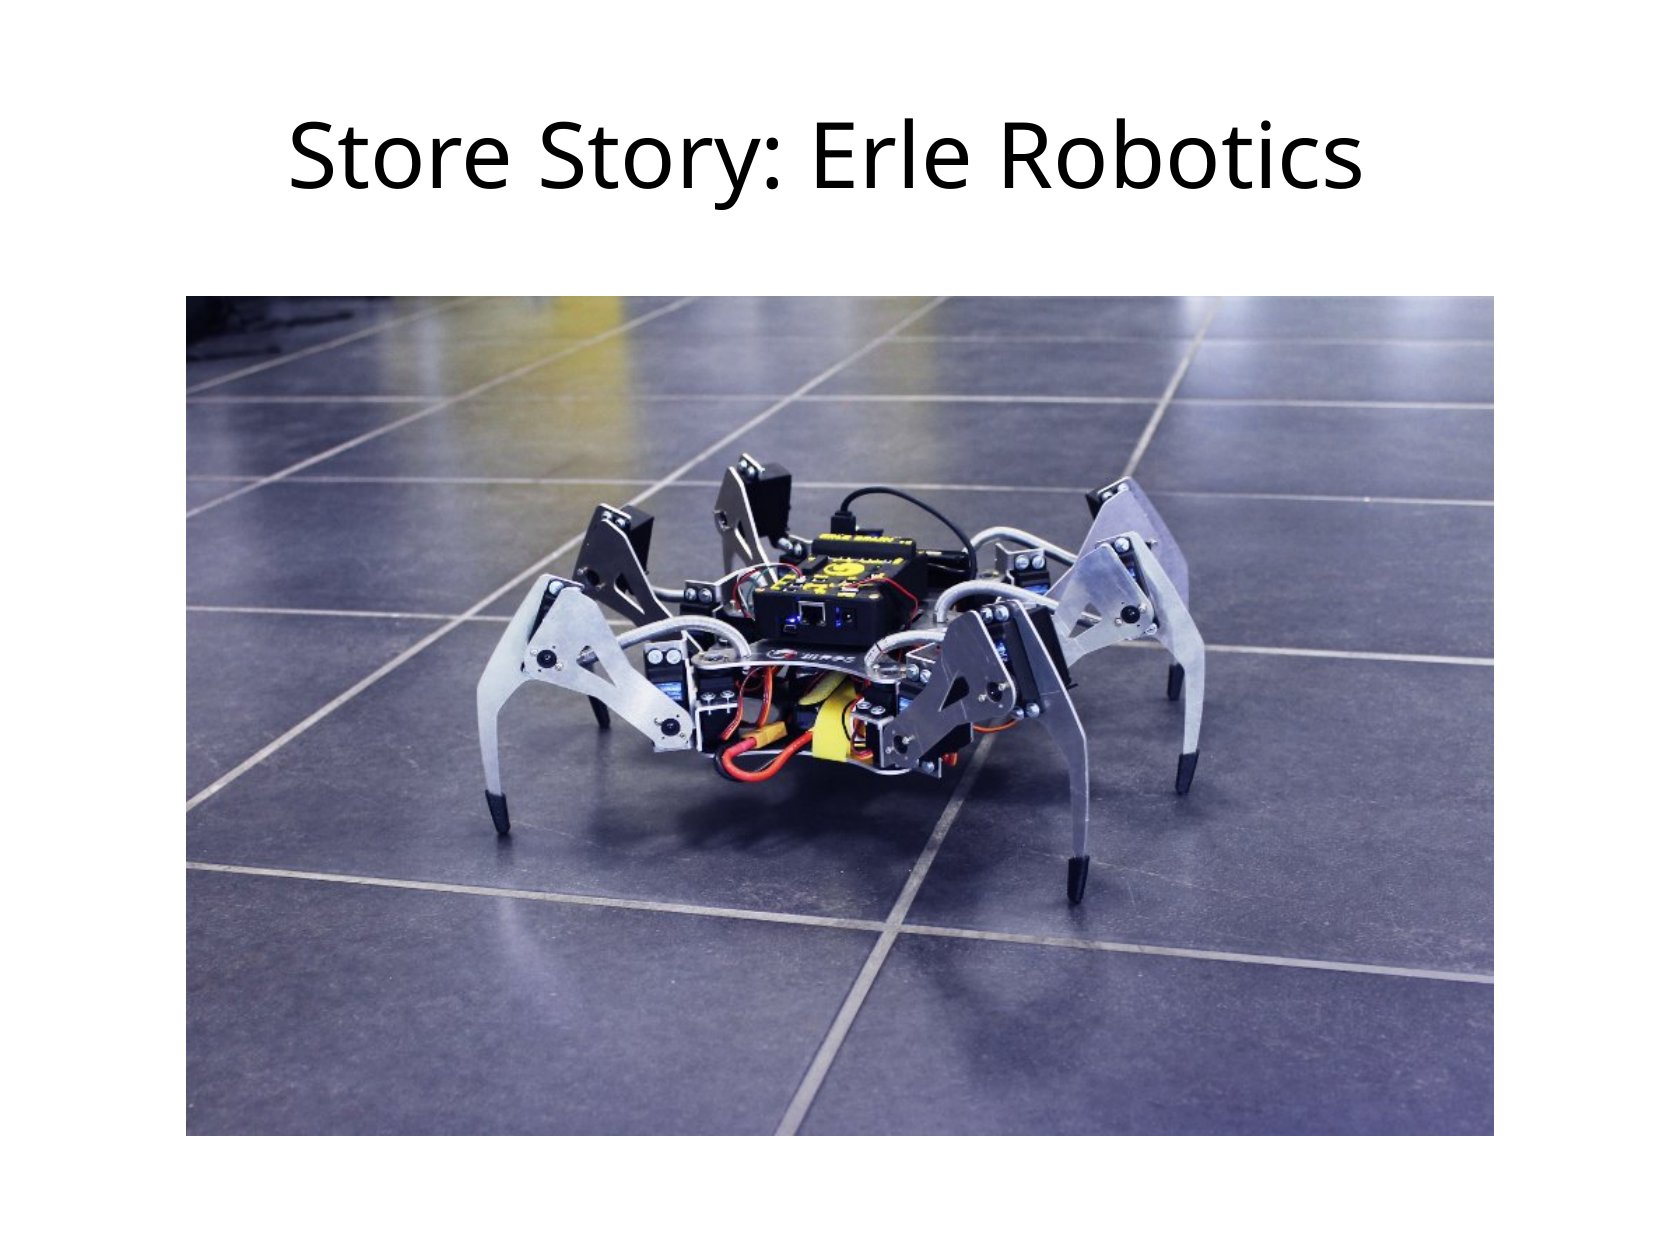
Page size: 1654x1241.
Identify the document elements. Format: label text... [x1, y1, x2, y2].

title Store Story: Erle Robotics [82, 49, 1571, 257]
picture [186, 296, 1494, 1136]
